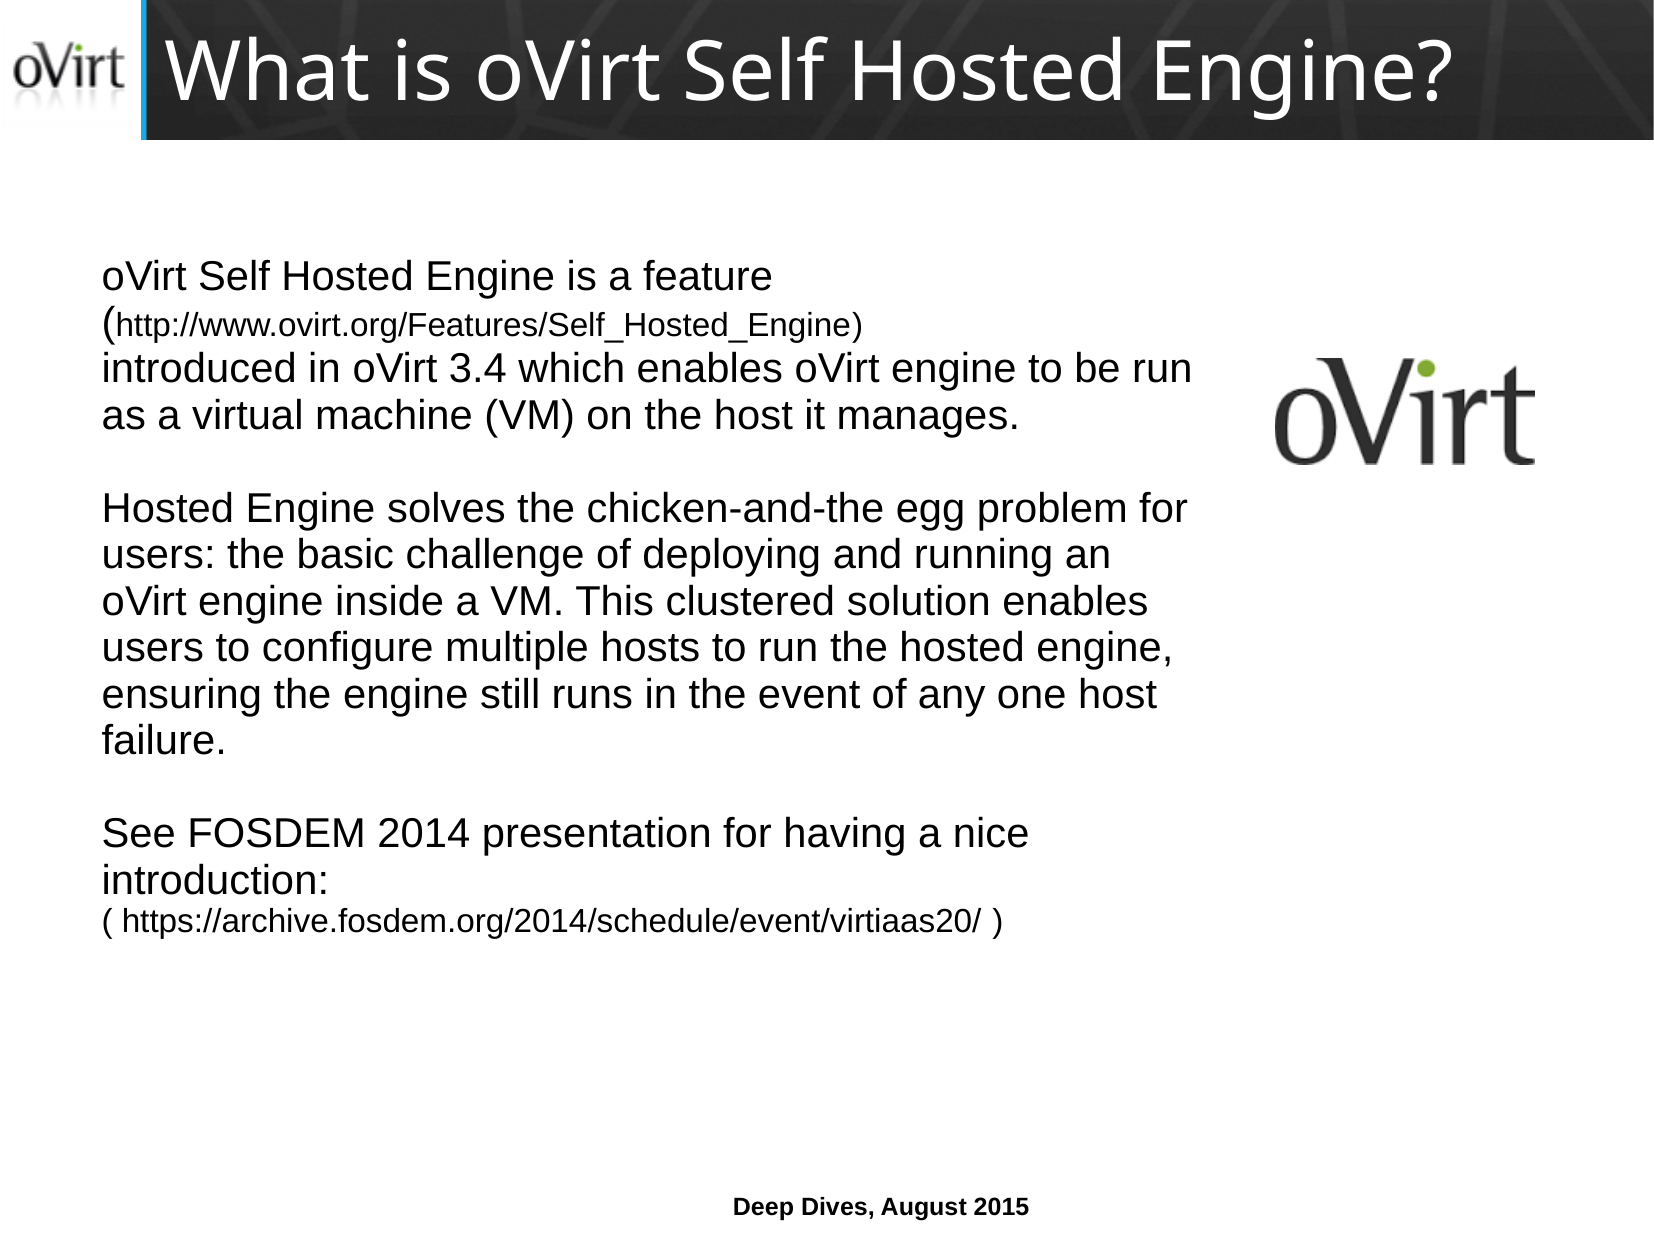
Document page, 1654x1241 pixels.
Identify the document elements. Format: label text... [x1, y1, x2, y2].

picture [0, 0, 1654, 140]
picture [1275, 358, 1535, 466]
text_box oVirt Self Hosted Engine is a feature (http://www.ovirt.org/Features/Self_Hosted_Engine) introduced in oVirt 3.4 which enables oVirt engine to be run as a virtual machine (VM) on the host it manages. Hosted Engine solves the chicken-and-the egg problem for users: the basic challenge of deploying and running an oVirt engine inside a VM. This clustered solution enables users to configure multiple hosts to run the hosted engine, ensuring the engine still runs in the event of any one host failure. See FOSDEM 2014 presentation for having a nice introduction: ( https://archive.fosdem.org/2014/schedule/event/virtiaas20/ ) [86, 244, 1216, 1081]
title What is oVirt Self Hosted Engine? [164, 18, 1653, 119]
